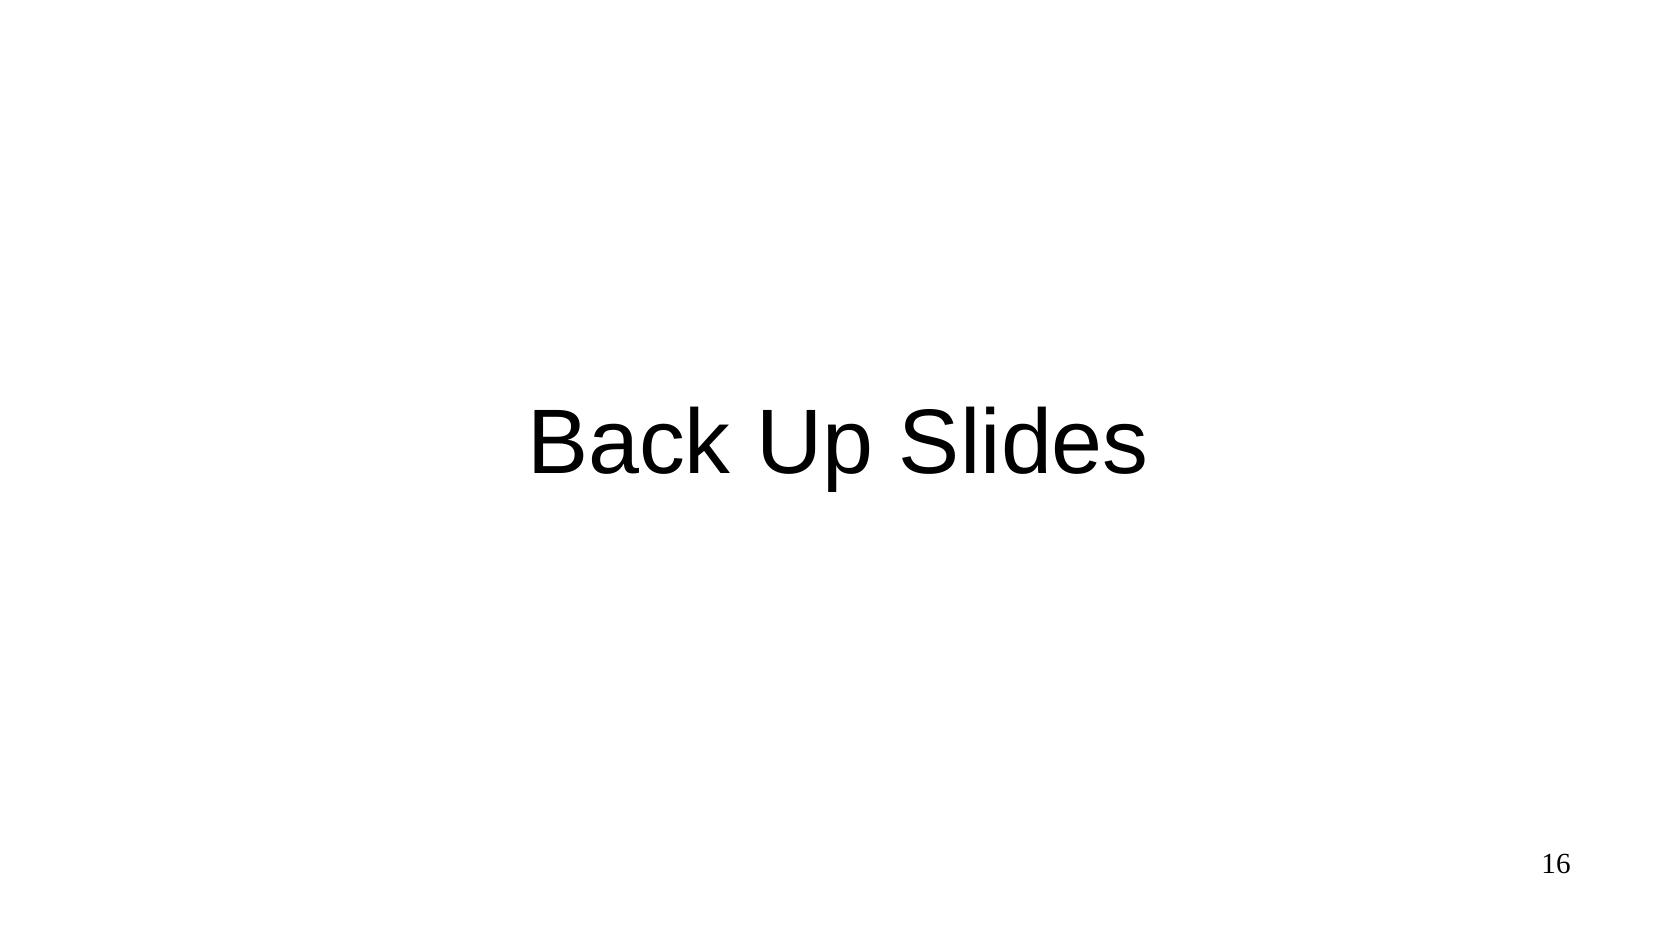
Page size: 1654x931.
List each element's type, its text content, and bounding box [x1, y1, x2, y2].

title Back Up Slides [94, 364, 1583, 520]
